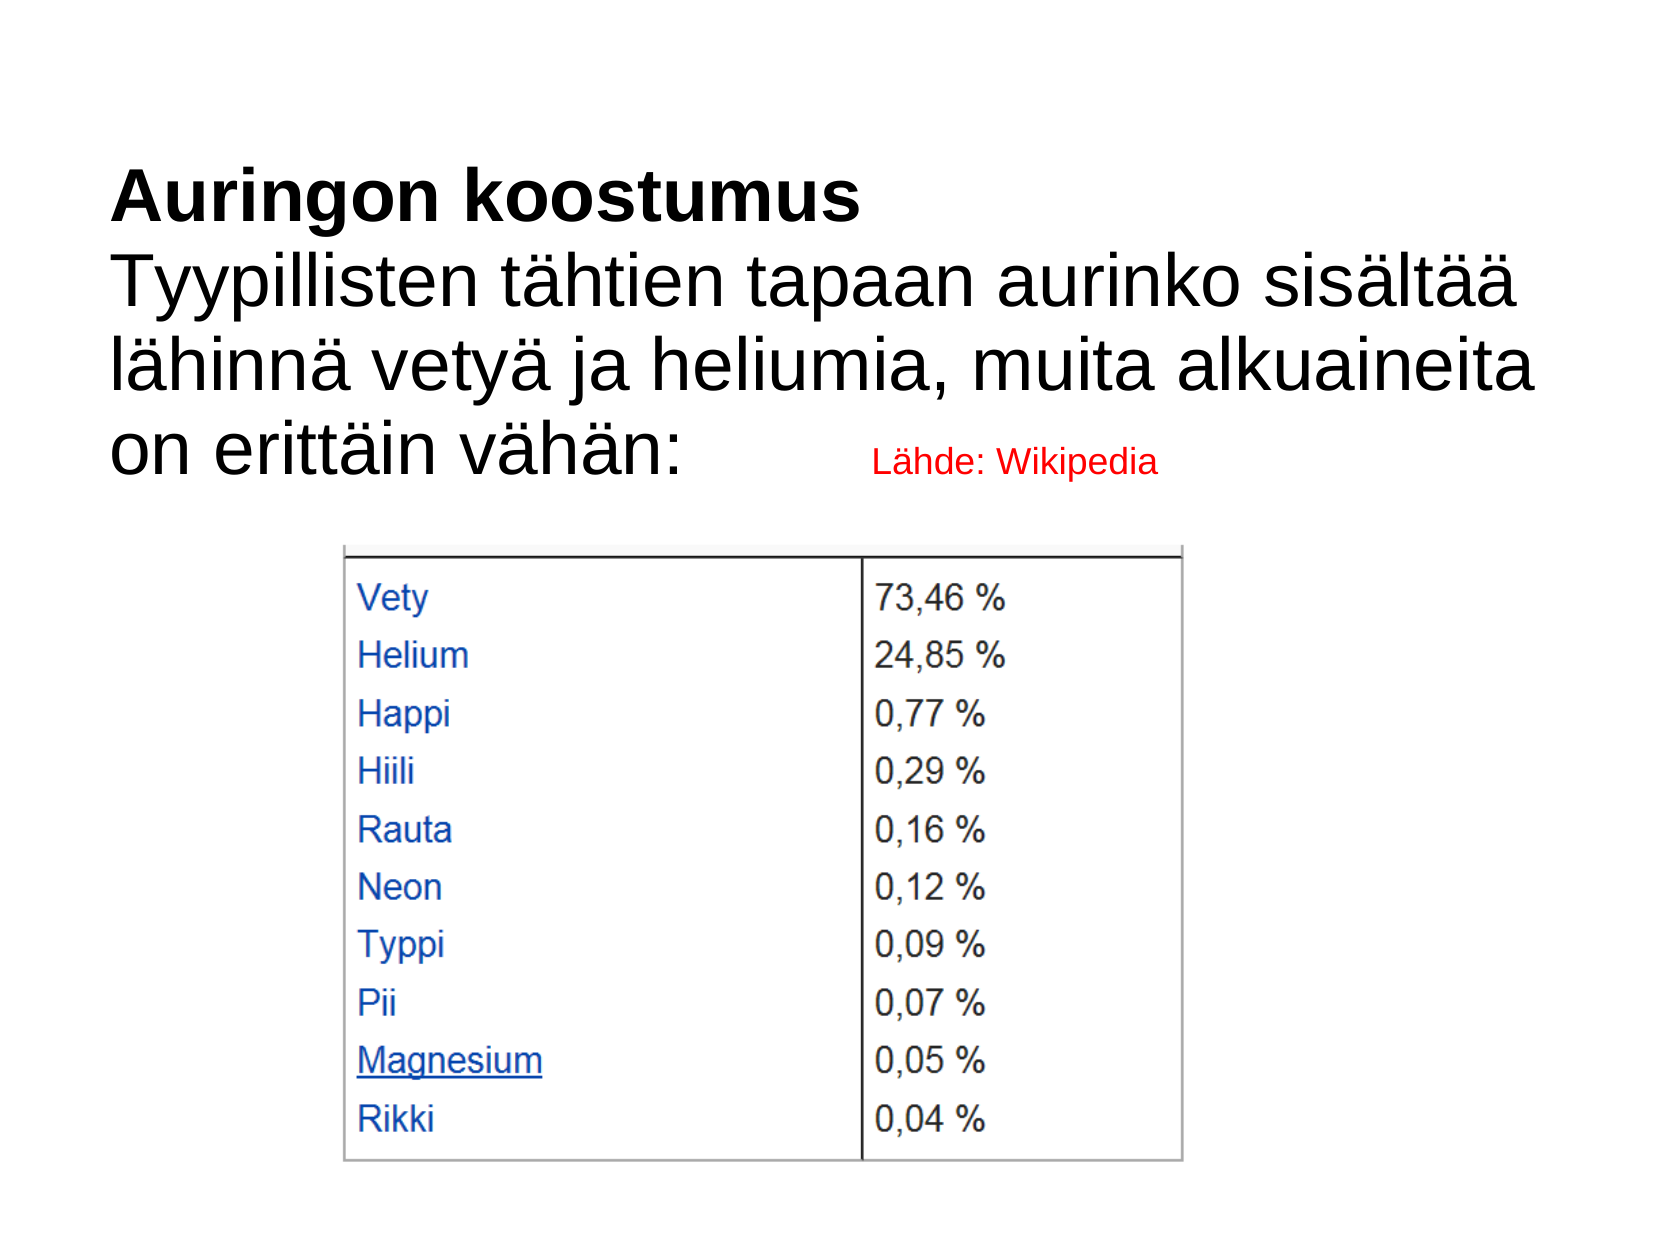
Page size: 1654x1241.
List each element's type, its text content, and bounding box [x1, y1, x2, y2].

picture [312, 519, 1215, 1180]
text_box Auringon koostumus Tyypillisten tähtien tapaan aurinko sisältää lähinnä vetyä ja heliumia, muita alkuaineita on erittäin vähän: Lähde: Wikipedia [94, 141, 1583, 495]
